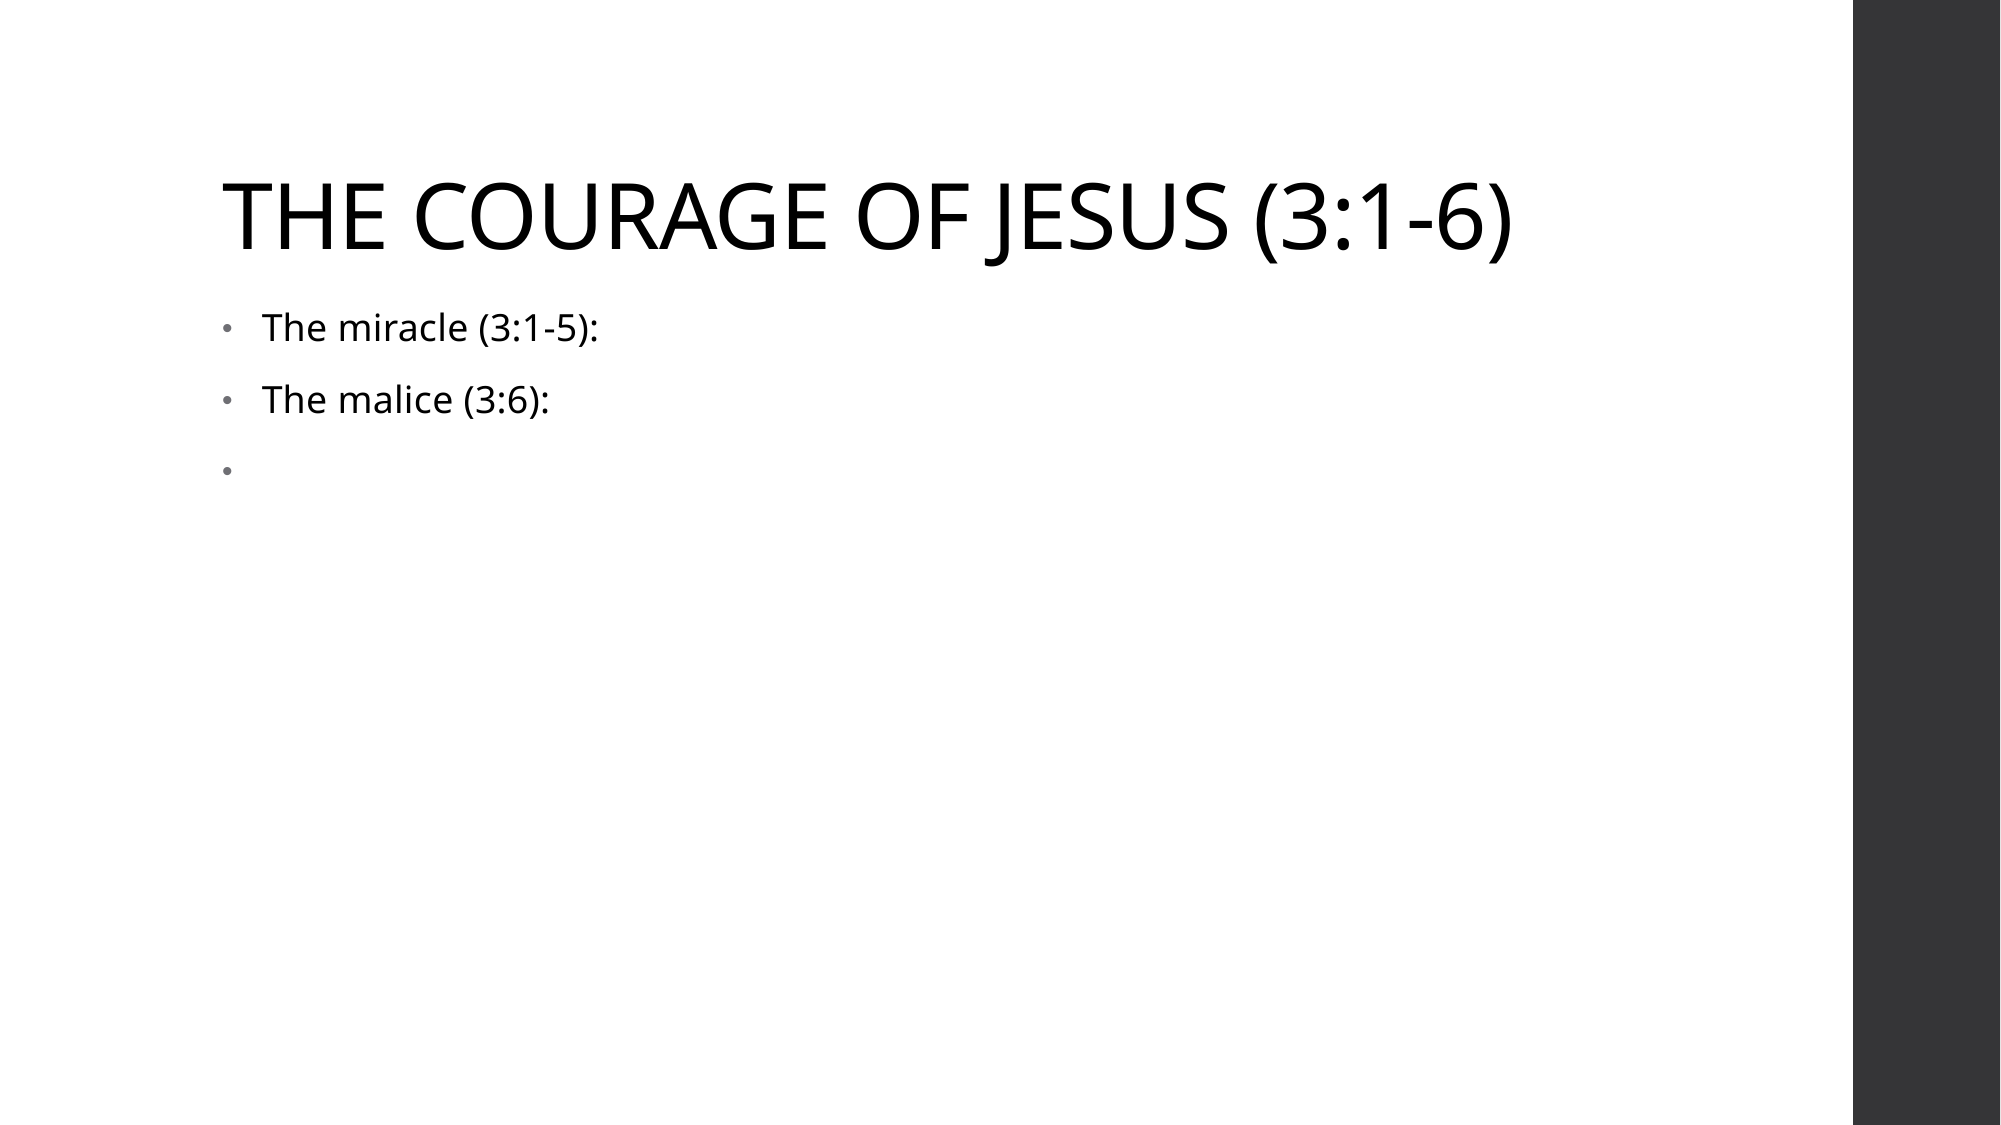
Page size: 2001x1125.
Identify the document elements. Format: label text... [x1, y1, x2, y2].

list The miracle (3:1-5): The malice (3:6): [206, 299, 1617, 1014]
title THE COURAGE OF JESUS (3:1-6) [206, 60, 1797, 278]
